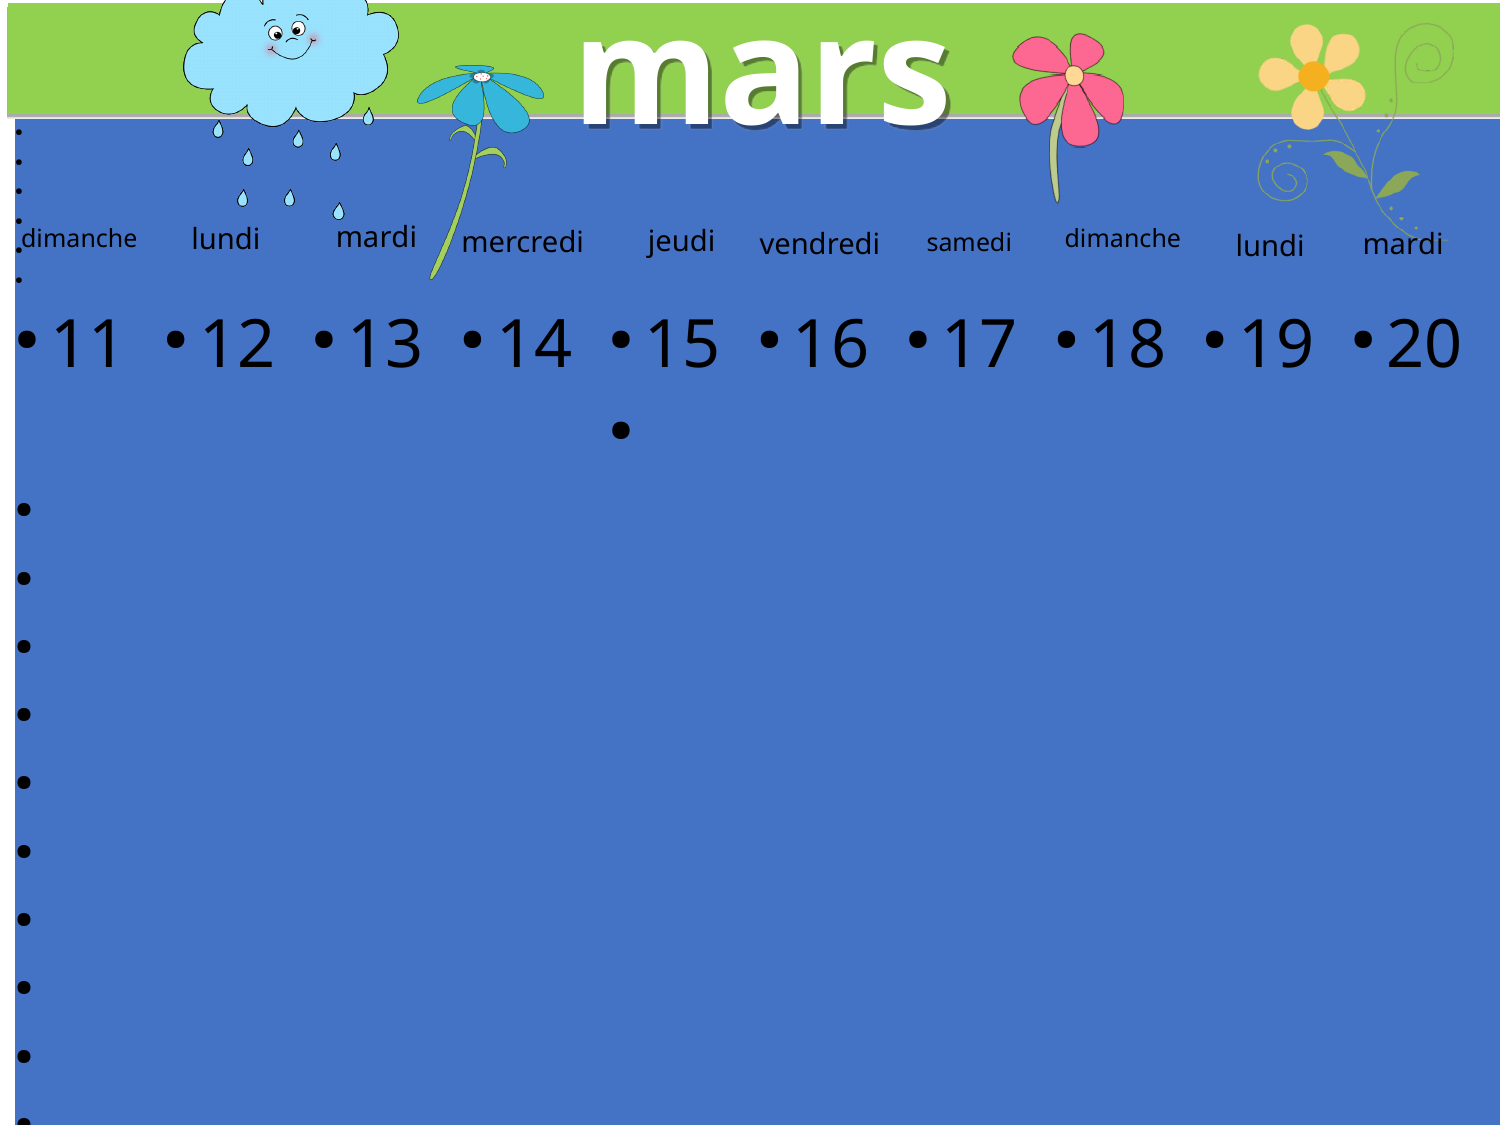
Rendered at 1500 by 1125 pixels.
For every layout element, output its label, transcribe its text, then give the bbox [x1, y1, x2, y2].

table_header [461, 119, 609, 296]
table_cell 20 [1351, 296, 1500, 478]
table_cell [312, 478, 461, 1125]
table_cell [906, 478, 1054, 1125]
table_cell 12 [164, 296, 312, 478]
table_cell [609, 478, 758, 1125]
text_box samedi [912, 219, 1027, 264]
table_header [15, 119, 164, 296]
picture [183, 0, 399, 220]
text_box jeudi [633, 215, 731, 265]
text_box [968, 3, 1500, 114]
text_box [399, 3, 557, 114]
text_box vendredi [745, 218, 896, 268]
table_cell 15 [609, 296, 758, 478]
table_header [1054, 119, 1203, 296]
table_cell [1351, 478, 1500, 1125]
picture [1257, 22, 1454, 241]
table_cell 13 [312, 296, 461, 478]
table_cell 17 [906, 296, 1054, 478]
table_cell [1203, 478, 1351, 1125]
text_box dimanche [1050, 215, 1196, 260]
text_box mercredi [544, 216, 599, 266]
text_box dimanche [6, 215, 153, 260]
table_header [1203, 119, 1351, 296]
picture [417, 65, 544, 280]
table_cell [1054, 478, 1203, 1125]
text_box mardi [321, 211, 417, 261]
table_header [312, 220, 461, 296]
table_cell 14 [461, 296, 609, 478]
picture [1012, 33, 1124, 205]
table_header [609, 162, 758, 296]
text_box lundi [177, 213, 276, 263]
table_cell [758, 478, 906, 1125]
table_cell 19 [1203, 296, 1351, 478]
text_box mars [557, 0, 968, 162]
table_cell [164, 478, 312, 1125]
table_header [906, 119, 1054, 296]
table_cell 11 [15, 296, 164, 478]
table_cell [461, 478, 609, 1125]
table_cell 16 [758, 296, 906, 478]
table_cell [15, 478, 164, 1125]
text_box mardi [1347, 218, 1459, 268]
table_header [1351, 119, 1500, 296]
text_box lundi [1221, 219, 1320, 270]
text_box [8, 3, 183, 114]
table_header [758, 162, 906, 296]
table_cell 18 [1054, 296, 1203, 478]
table_header [399, 119, 417, 211]
table_header [164, 119, 312, 296]
